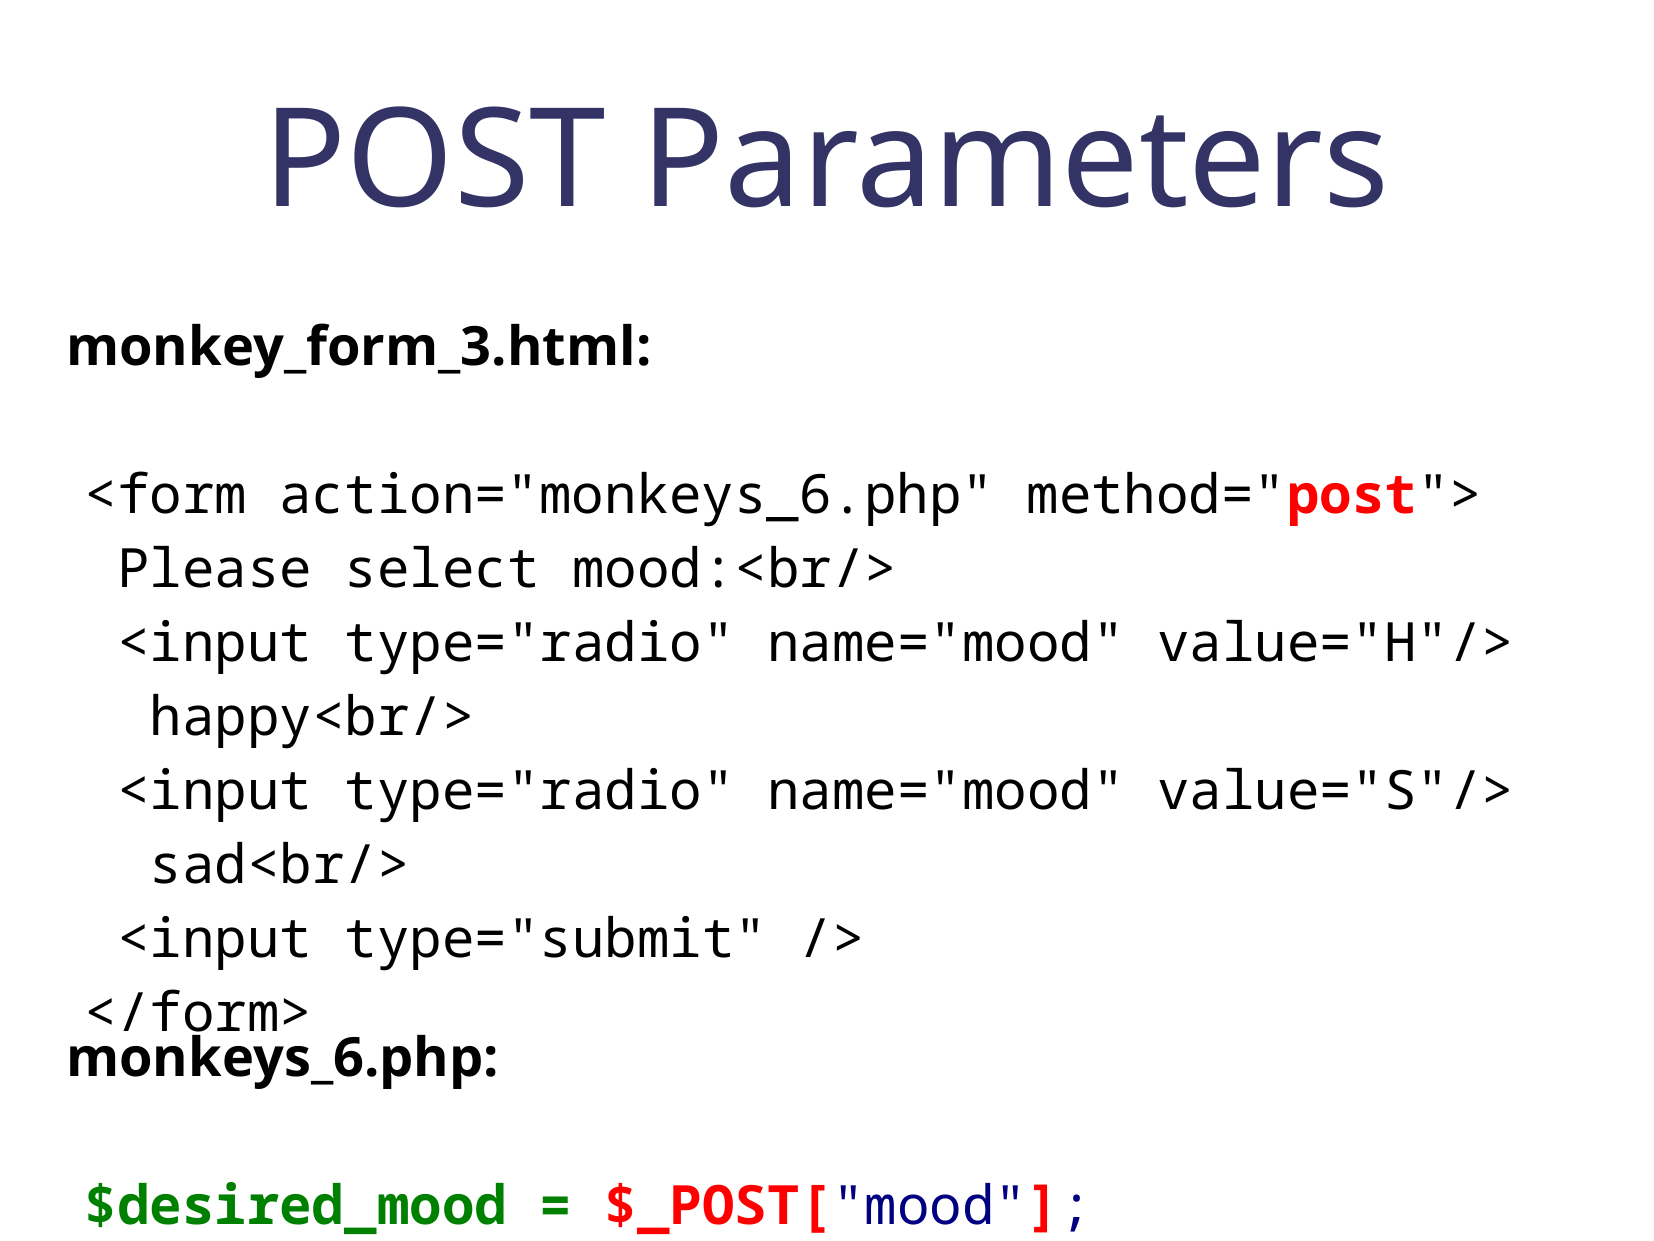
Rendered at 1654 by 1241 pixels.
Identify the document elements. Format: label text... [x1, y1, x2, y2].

title POST Parameters [82, 56, 1571, 250]
text_box monkey_form_3.html: <form action="monkeys_6.php" method="post"> Please select mood:<br/> <input type="radio" name="mood" value="H"/> happy<br/> <input type="radio" name="mood" value="S"/> sad<br/> <input type="submit" /> </form> [37, 300, 1654, 1101]
text_box monkeys_6.php: $desired_mood = $_POST["mood"]; [37, 1101, 1654, 1241]
